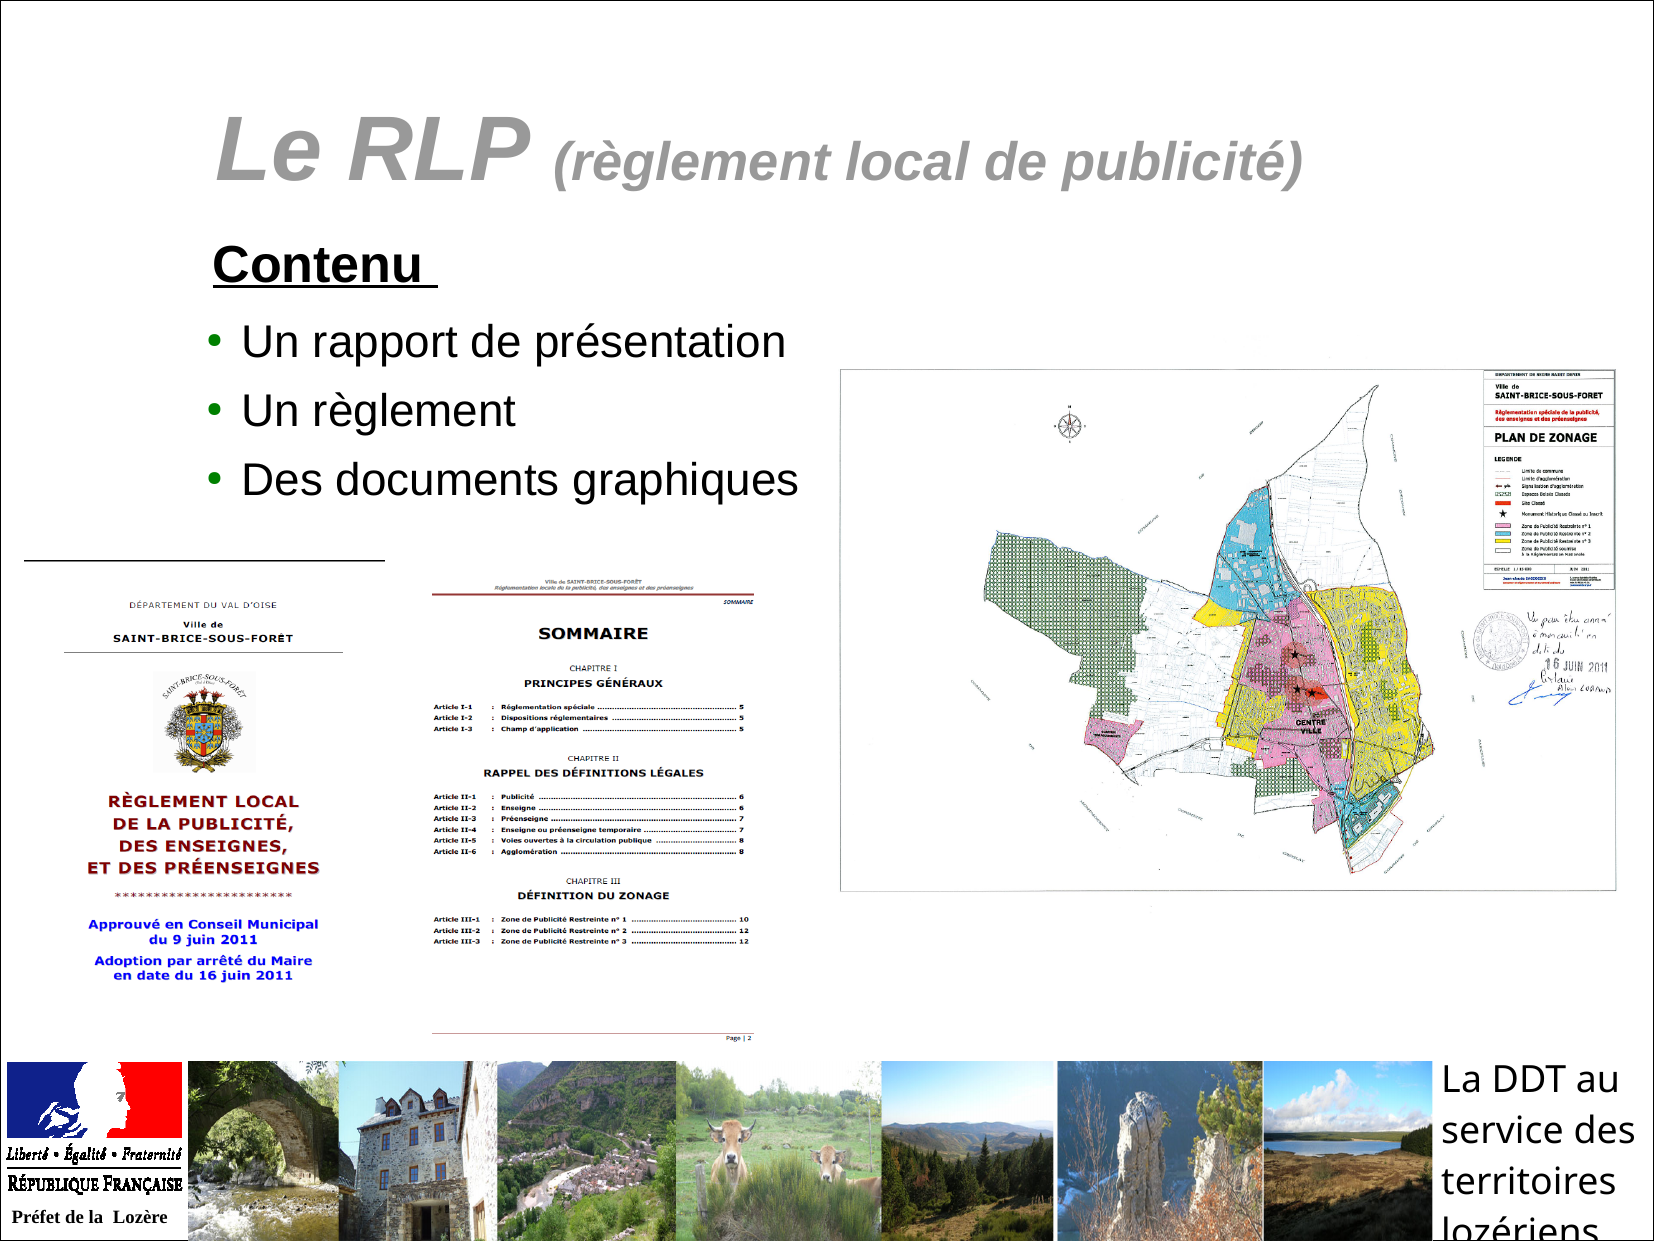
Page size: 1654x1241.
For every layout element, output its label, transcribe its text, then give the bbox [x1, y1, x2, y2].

list Contenu Un rapport de présentation Un règlement Des documents graphiques [206, 235, 1518, 1015]
picture [24, 560, 385, 1026]
title Le RLP (règlement local de publicité) [215, 74, 1426, 223]
picture [188, 1061, 1433, 1241]
picture [838, 335, 1627, 918]
picture [392, 558, 790, 1057]
picture [6, 1059, 183, 1195]
